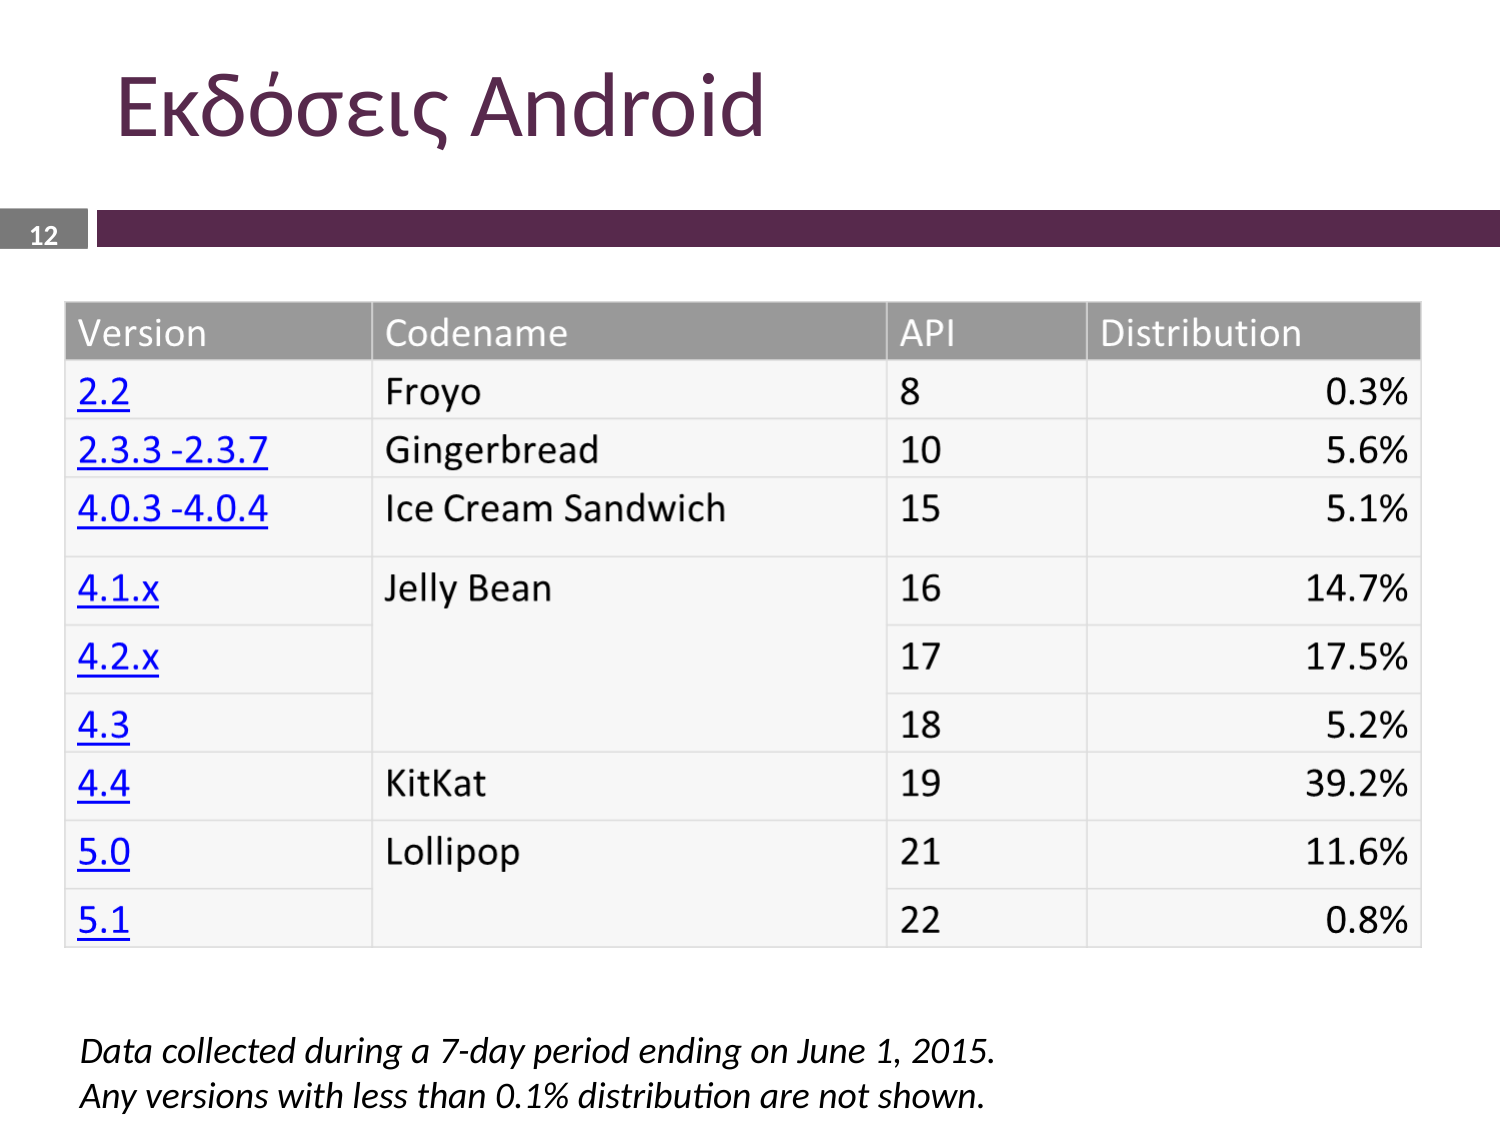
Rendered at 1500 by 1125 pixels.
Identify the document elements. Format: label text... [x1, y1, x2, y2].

text_box Data collected during a 7-day period ending on June 1, 2015. Any versions with less than 0.1% distribution are not shown. [65, 1019, 1447, 1124]
picture [64, 293, 1422, 968]
title Εκδόσεις Android [100, 19, 1438, 182]
text_box [0, 208, 88, 249]
